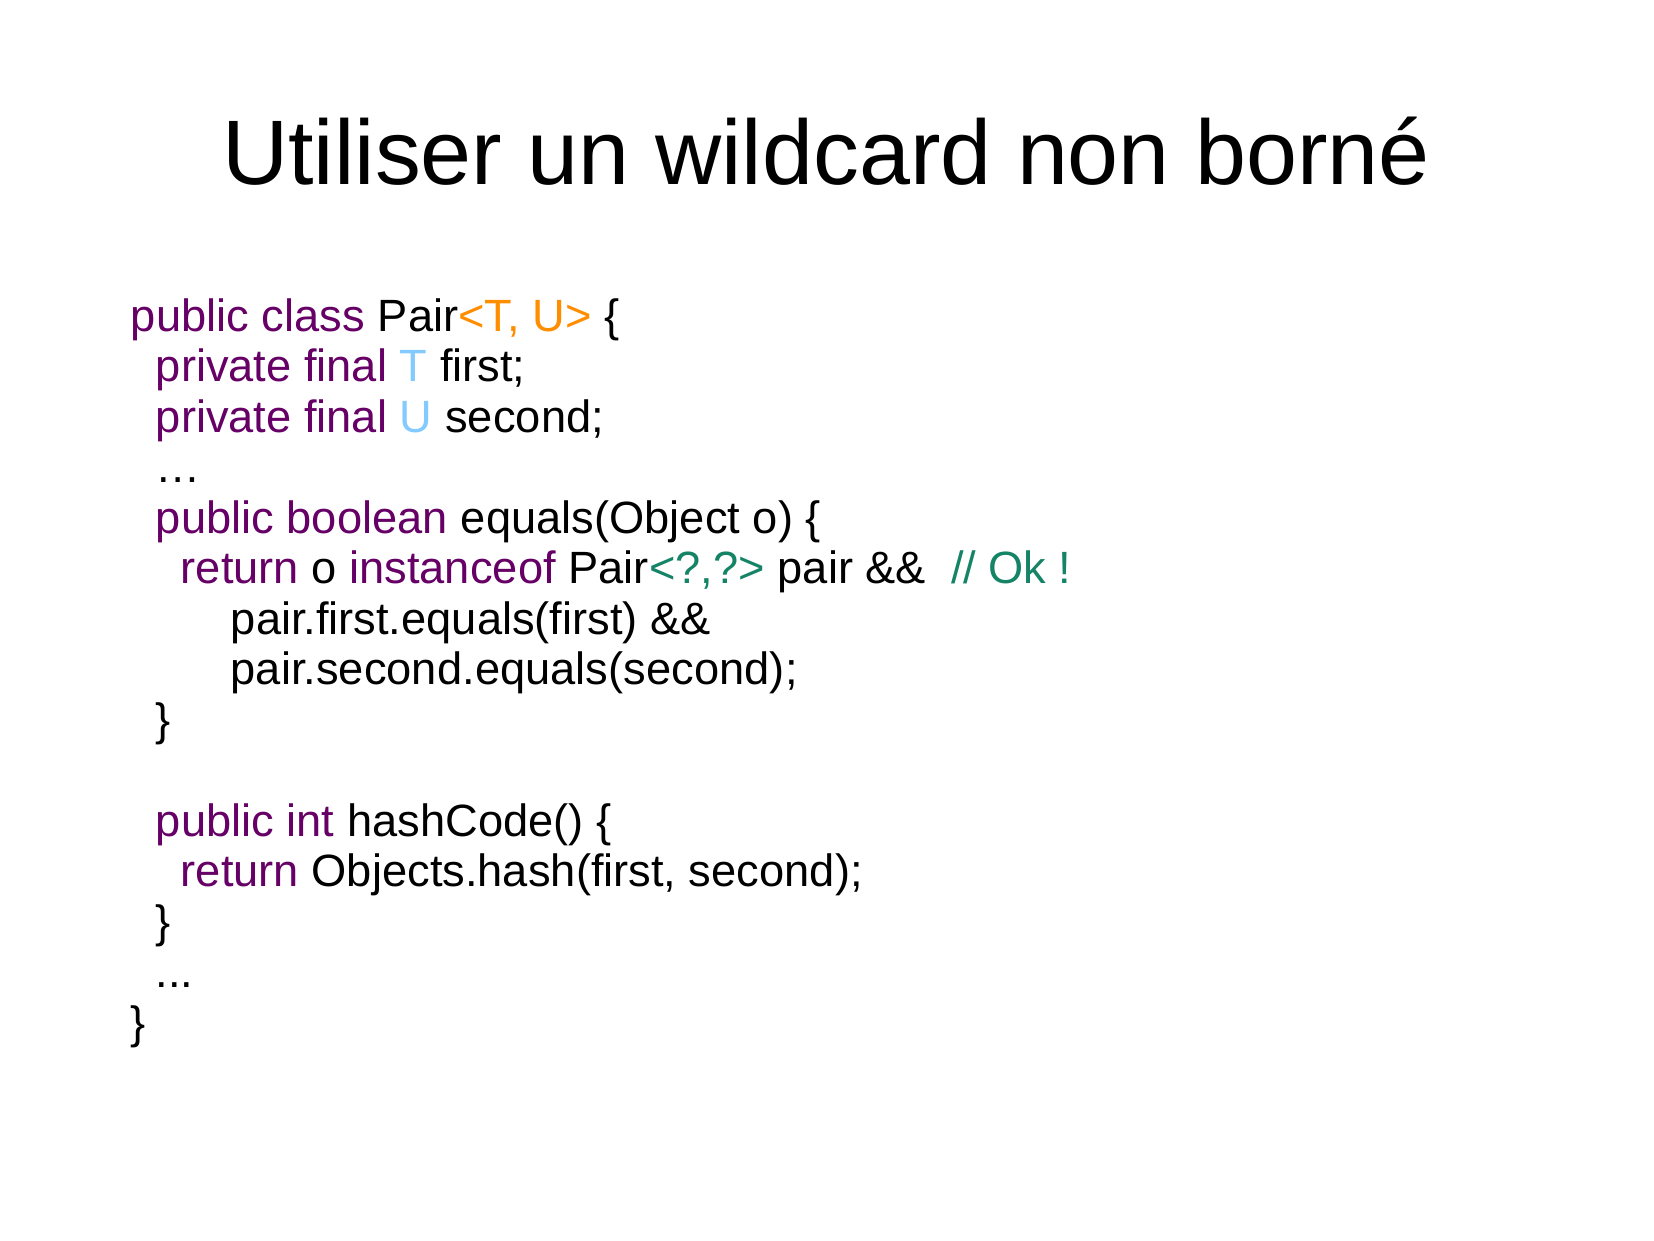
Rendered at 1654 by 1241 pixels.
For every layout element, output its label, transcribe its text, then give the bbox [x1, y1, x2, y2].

title Utiliser un wildcard non borné [82, 49, 1571, 257]
list public class Pair<T, U> { private final T first; private final U second; … public boolean equals(Object o) { return o instanceof Pair<?,?> pair && // Ok ! pair.first.equals(first) && pair.second.equals(second); } public int hashCode() { return Objects.hash(first, second); } ... } [82, 290, 1571, 1201]
